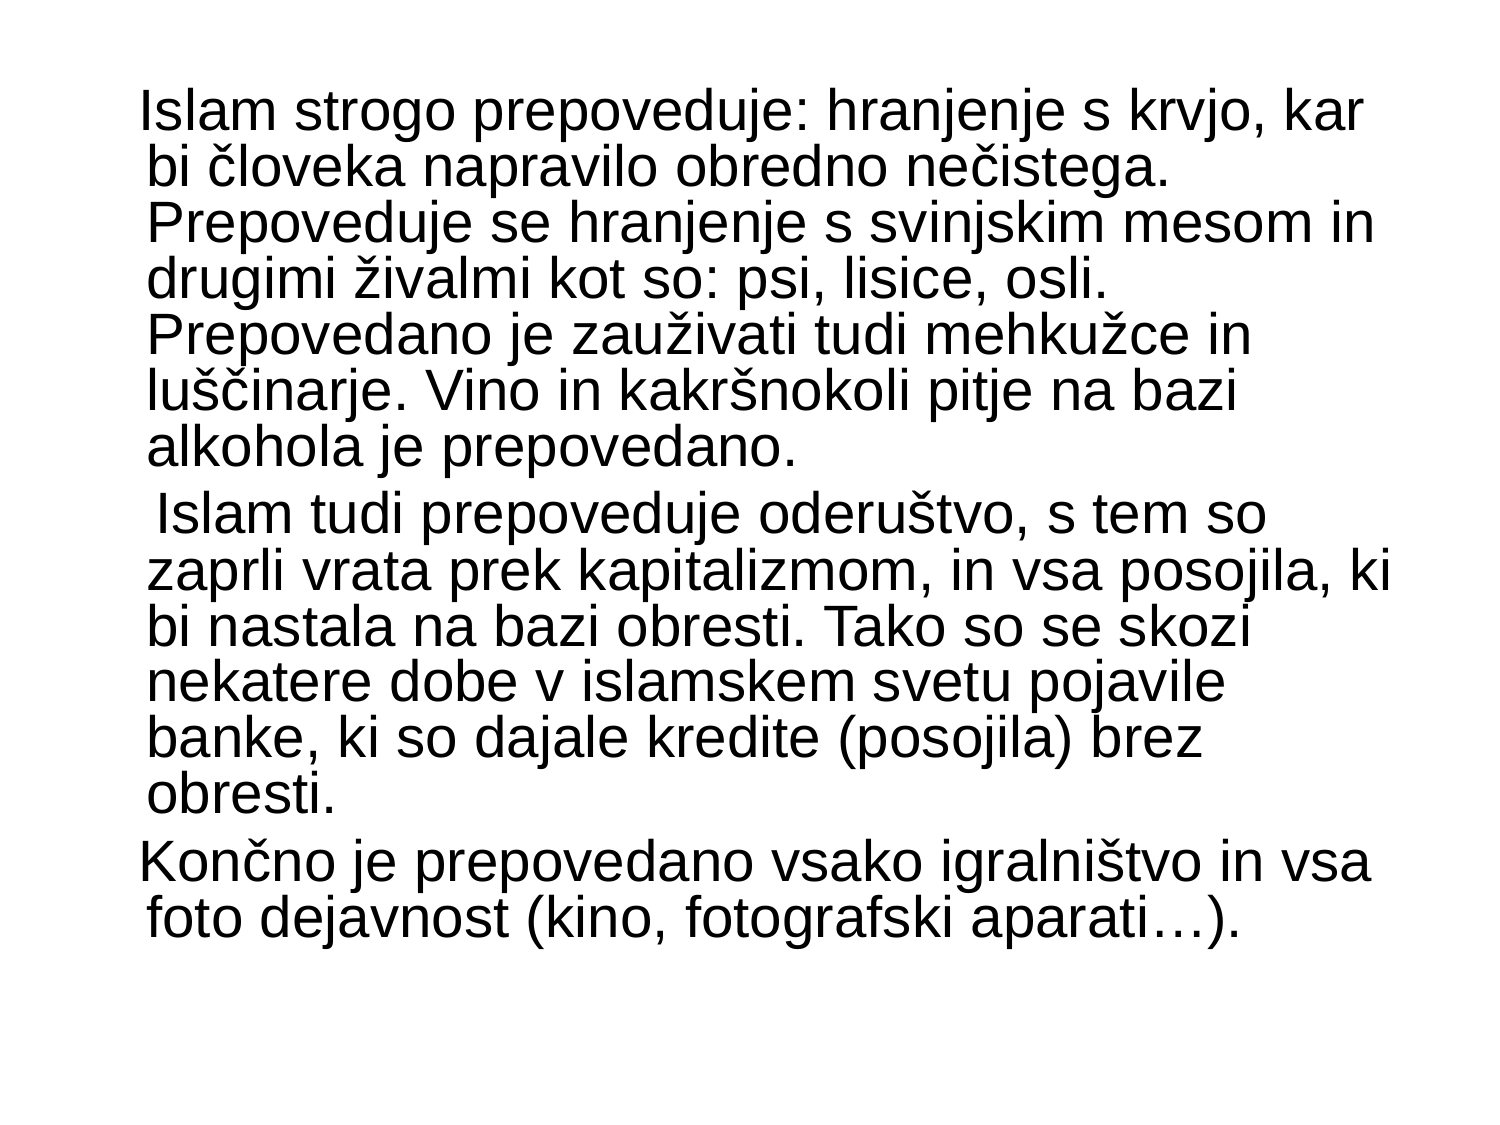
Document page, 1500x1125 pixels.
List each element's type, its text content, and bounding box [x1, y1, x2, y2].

list Islam strogo prepoveduje: hranjenje s krvjo, kar bi človeka napravilo obredno nečistega. Prepoveduje se hranjenje s svinjskim mesom in drugimi živalmi kot so: psi, lisice, osli. Prepovedano je zauživati tudi mehkužce in luščinarje. Vino in kakršnokoli pitje na bazi alkohola je prepovedano. Islam tudi prepoveduje oderuštvo, s tem so zaprli vrata prek kapitalizmom, in vsa posojila, ki bi nastala na bazi obresti. Tako so se skozi nekatere dobe v islamskem svetu pojavile banke, ki so dajale kredite (posojila) brez obresti. Končno je prepovedano vsako igralništvo in vsa foto dejavnost (kino, fotografski aparati…). [75, 78, 1425, 1005]
